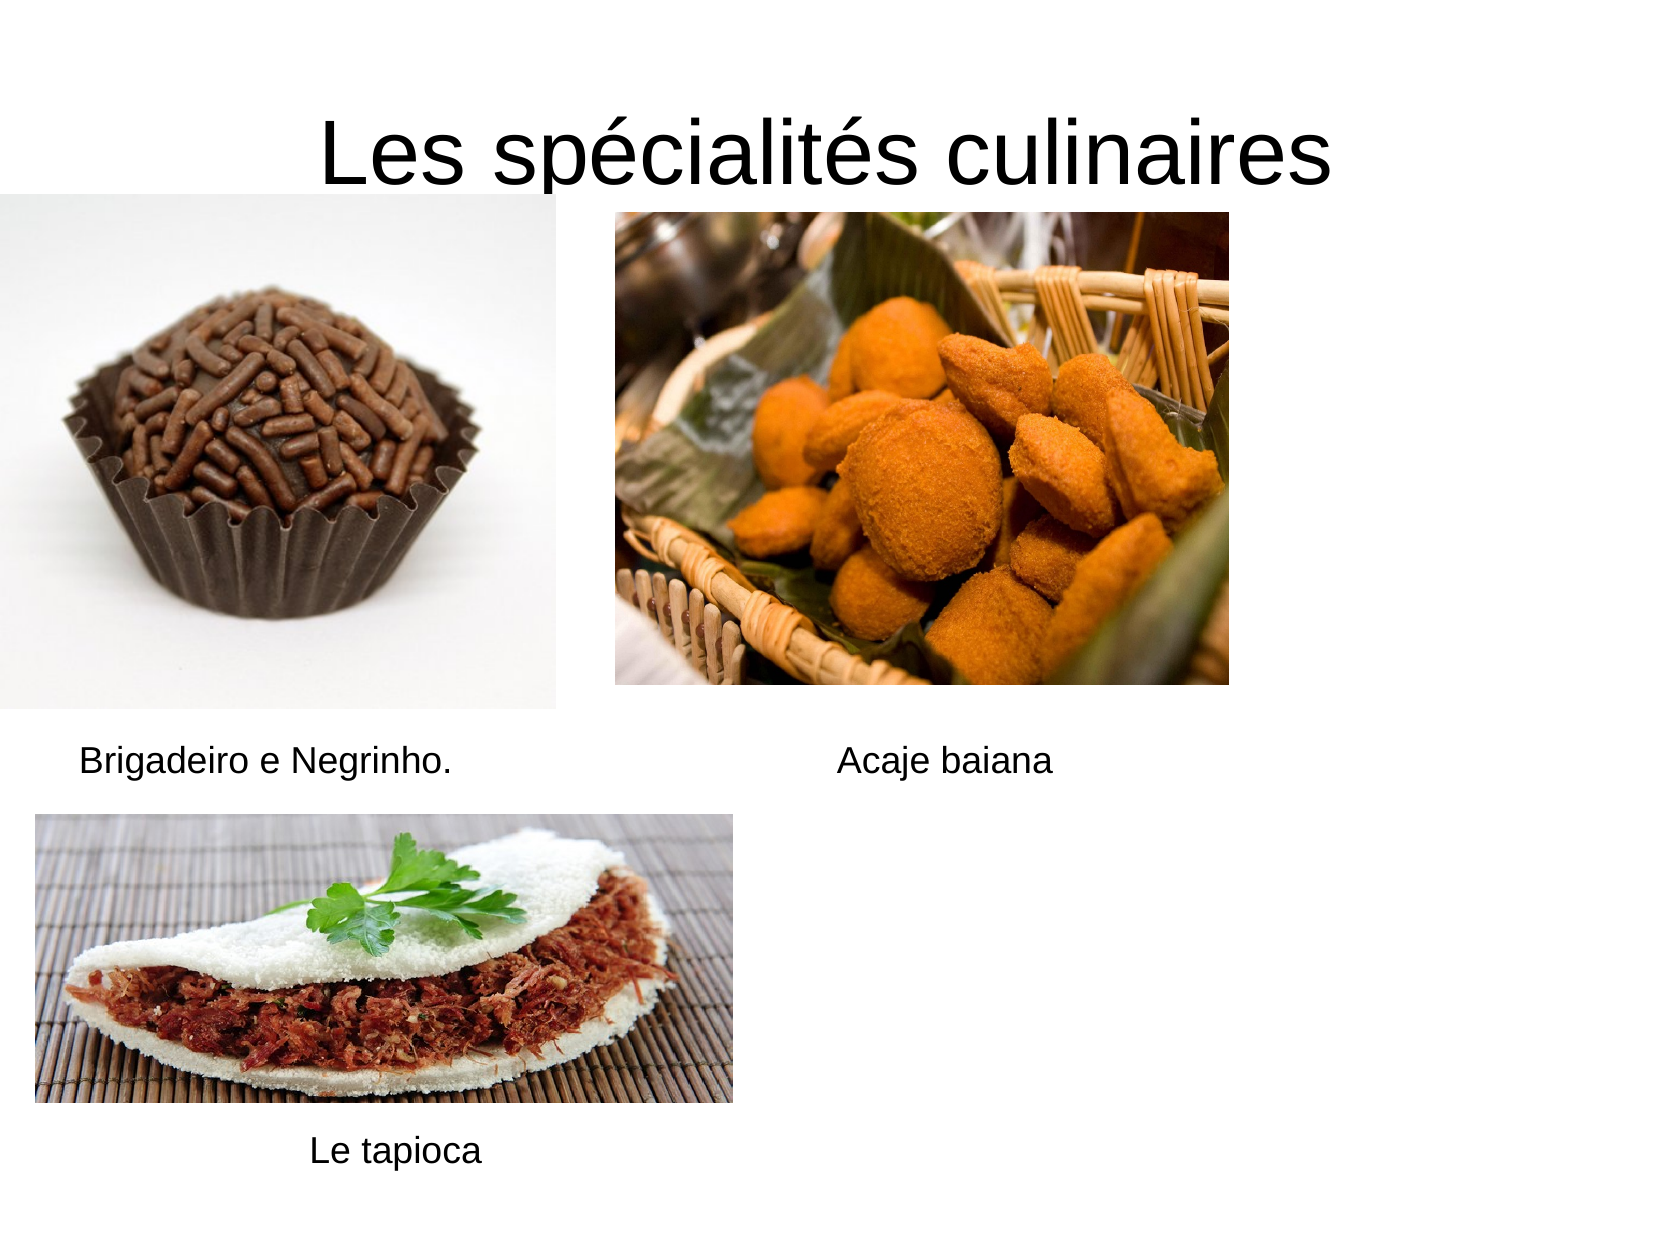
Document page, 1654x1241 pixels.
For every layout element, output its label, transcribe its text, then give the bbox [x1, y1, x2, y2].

text_box Le tapioca [47, 1122, 745, 1179]
picture [0, 194, 556, 709]
text_box Acaje baiana [625, 732, 1264, 790]
picture [615, 212, 1229, 686]
text_box Brigadeiro e Negrinho. [23, 732, 508, 790]
title Les spécialités culinaires [82, 49, 1571, 257]
picture [35, 814, 733, 1103]
